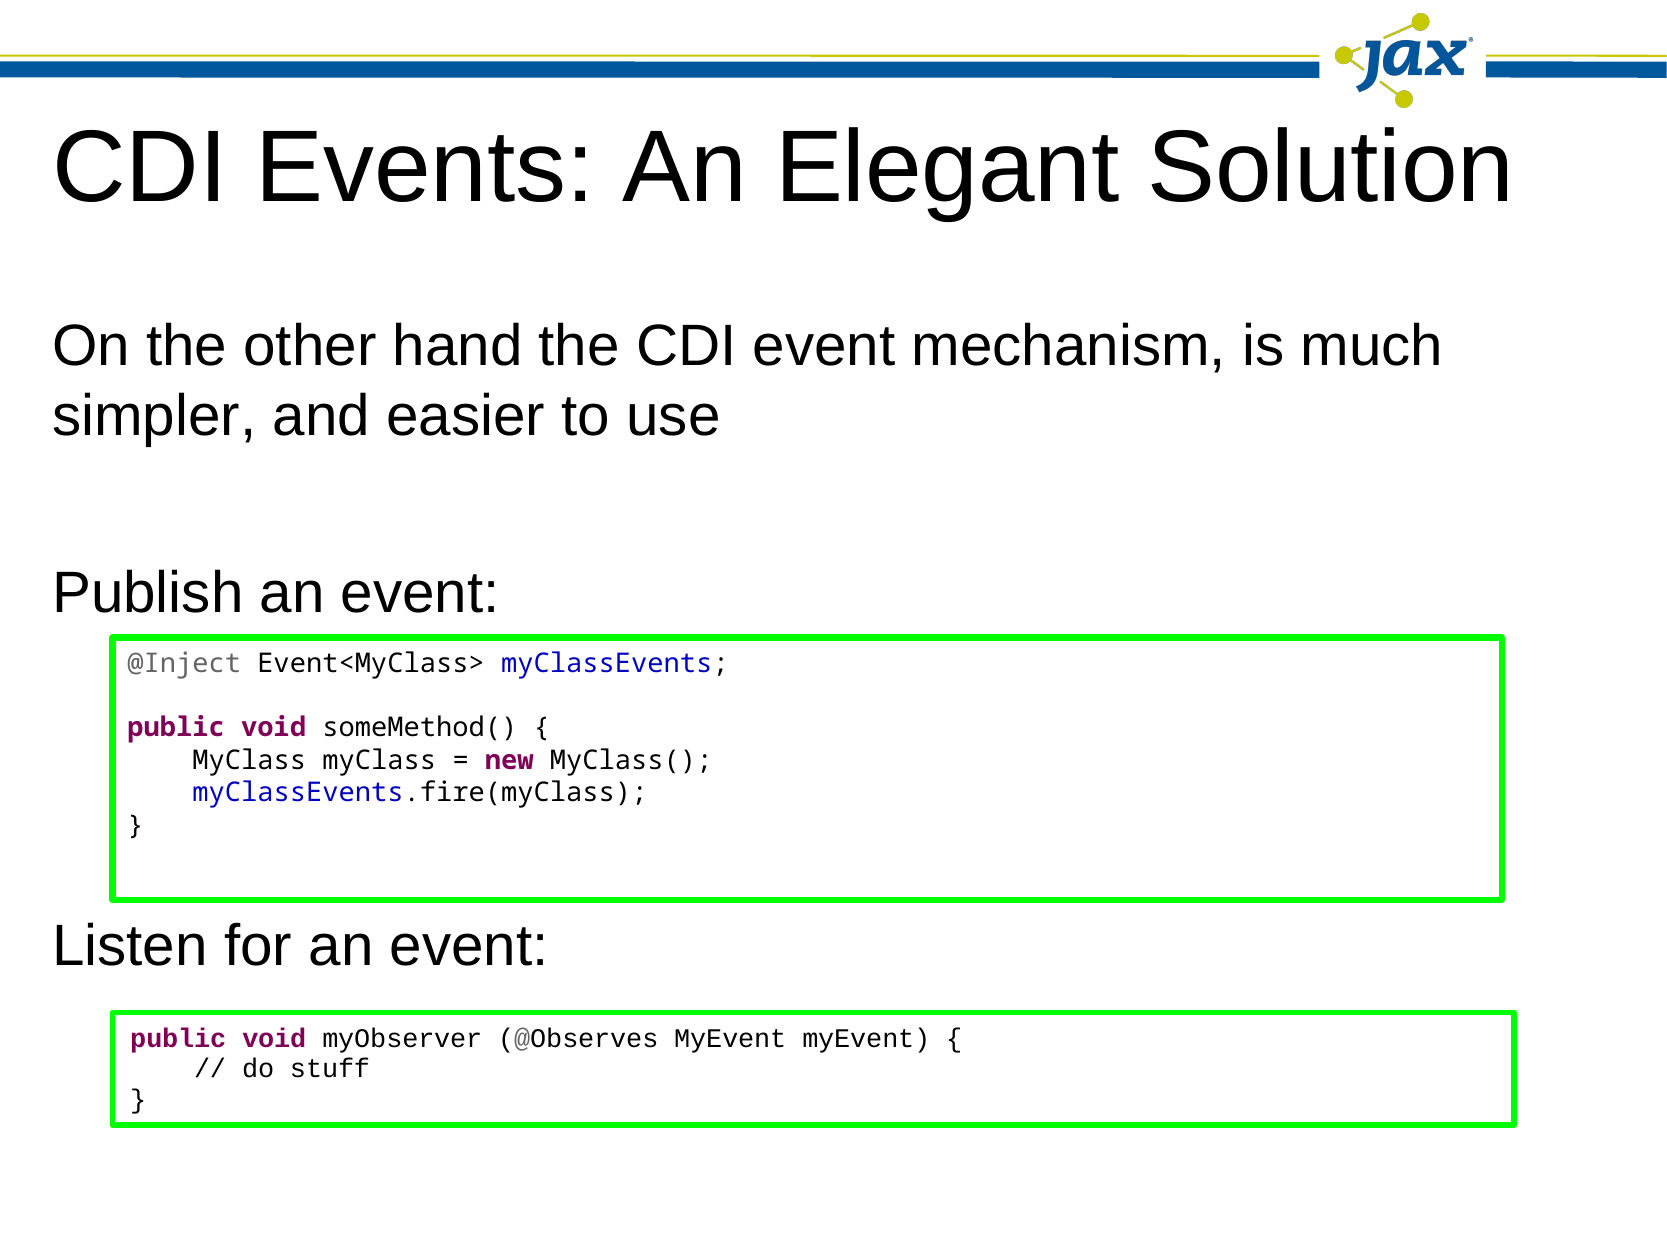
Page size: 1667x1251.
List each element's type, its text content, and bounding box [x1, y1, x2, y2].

text_box public void myObserver (@Observes MyEvent myEvent) { // do stuff } [112, 1012, 1514, 1126]
list On the other hand the CDI event mechanism, is much simpler, and easier to use Publish an event: Listen for an event: [37, 300, 1613, 1126]
title CDI Events: An Elegant Solution [37, 91, 1651, 230]
text_box @Inject Event<MyClass> myClassEvents; public void someMethod() { MyClass myClass = new MyClass(); myClassEvents.fire(myClass); } [112, 637, 1502, 901]
picture [1335, 13, 1473, 91]
